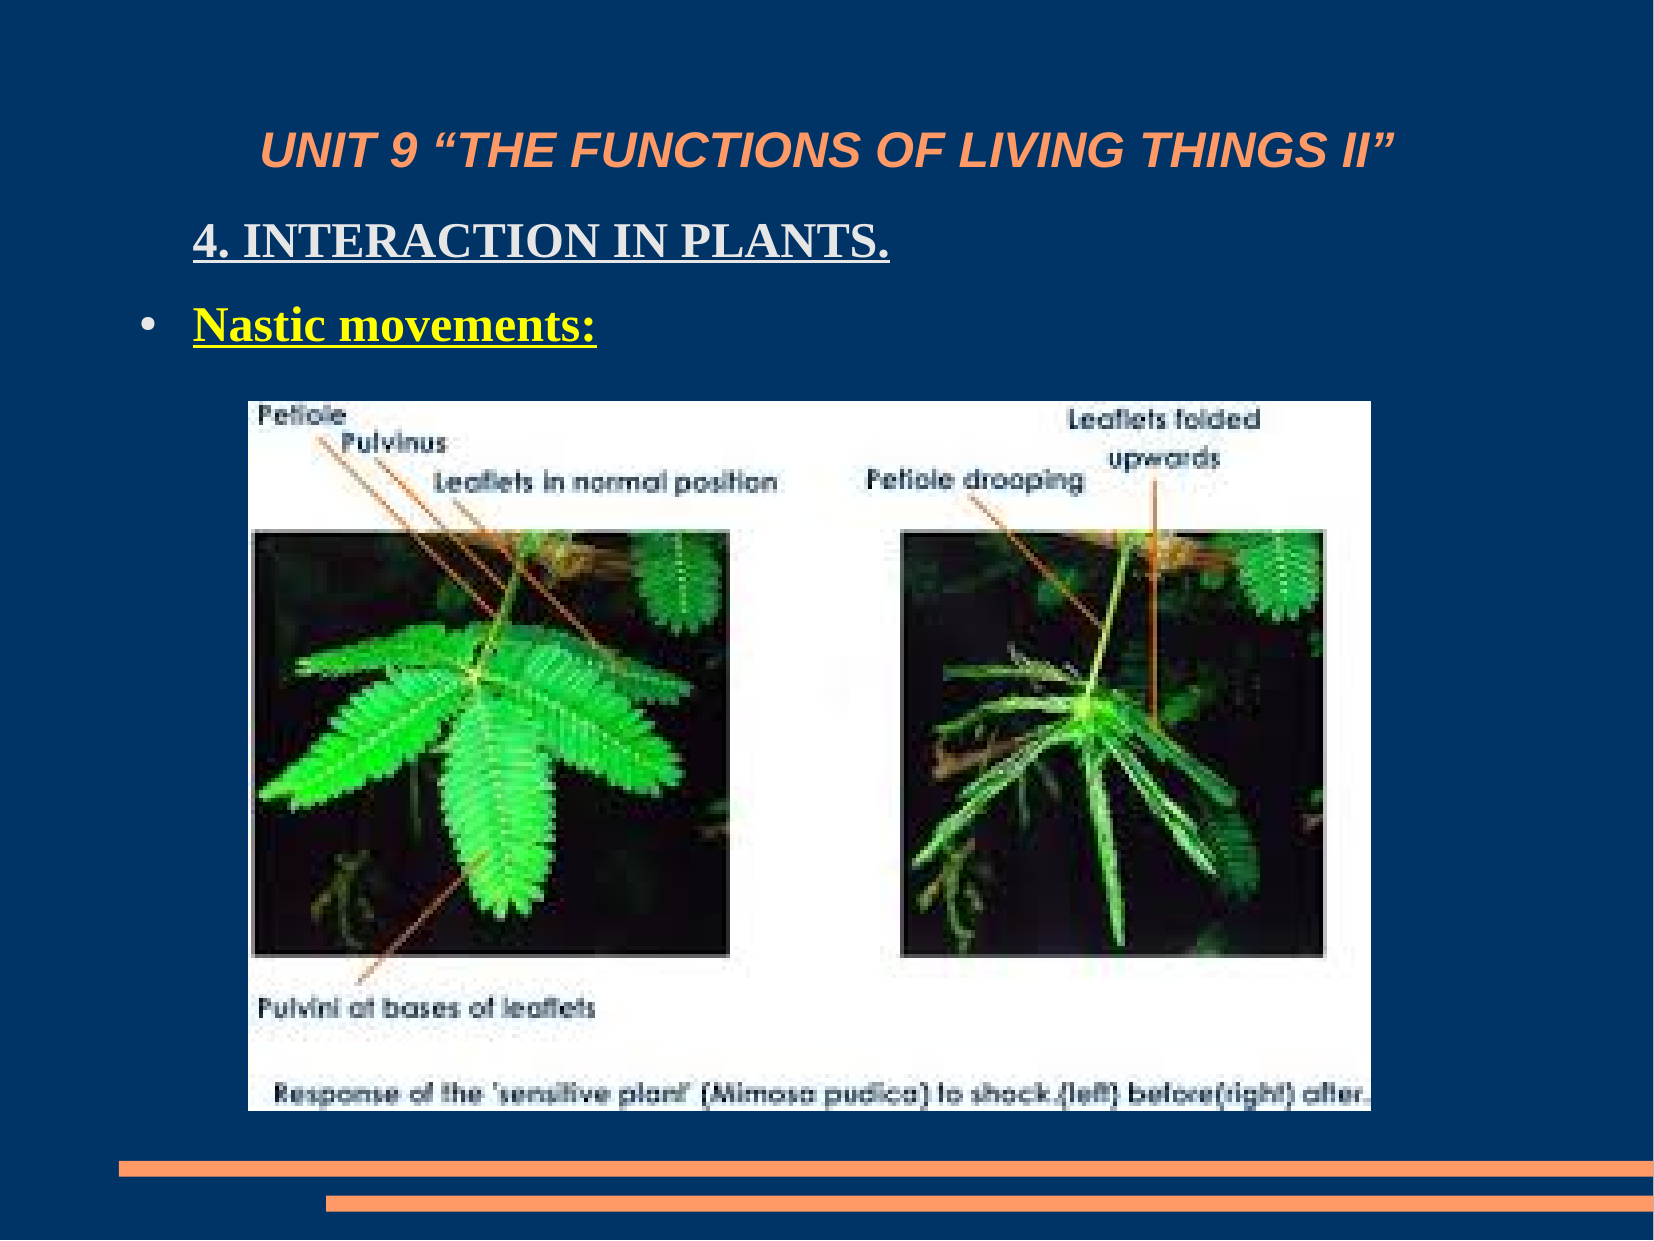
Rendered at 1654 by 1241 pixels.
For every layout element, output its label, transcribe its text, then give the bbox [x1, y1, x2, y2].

picture [248, 401, 1371, 1111]
title UNIT 9 “THE FUNCTIONS OF LIVING THINGS II” [121, 46, 1534, 212]
list 4. INTERACTION IN PLANTS. Nastic movements: [121, 212, 1561, 1023]
